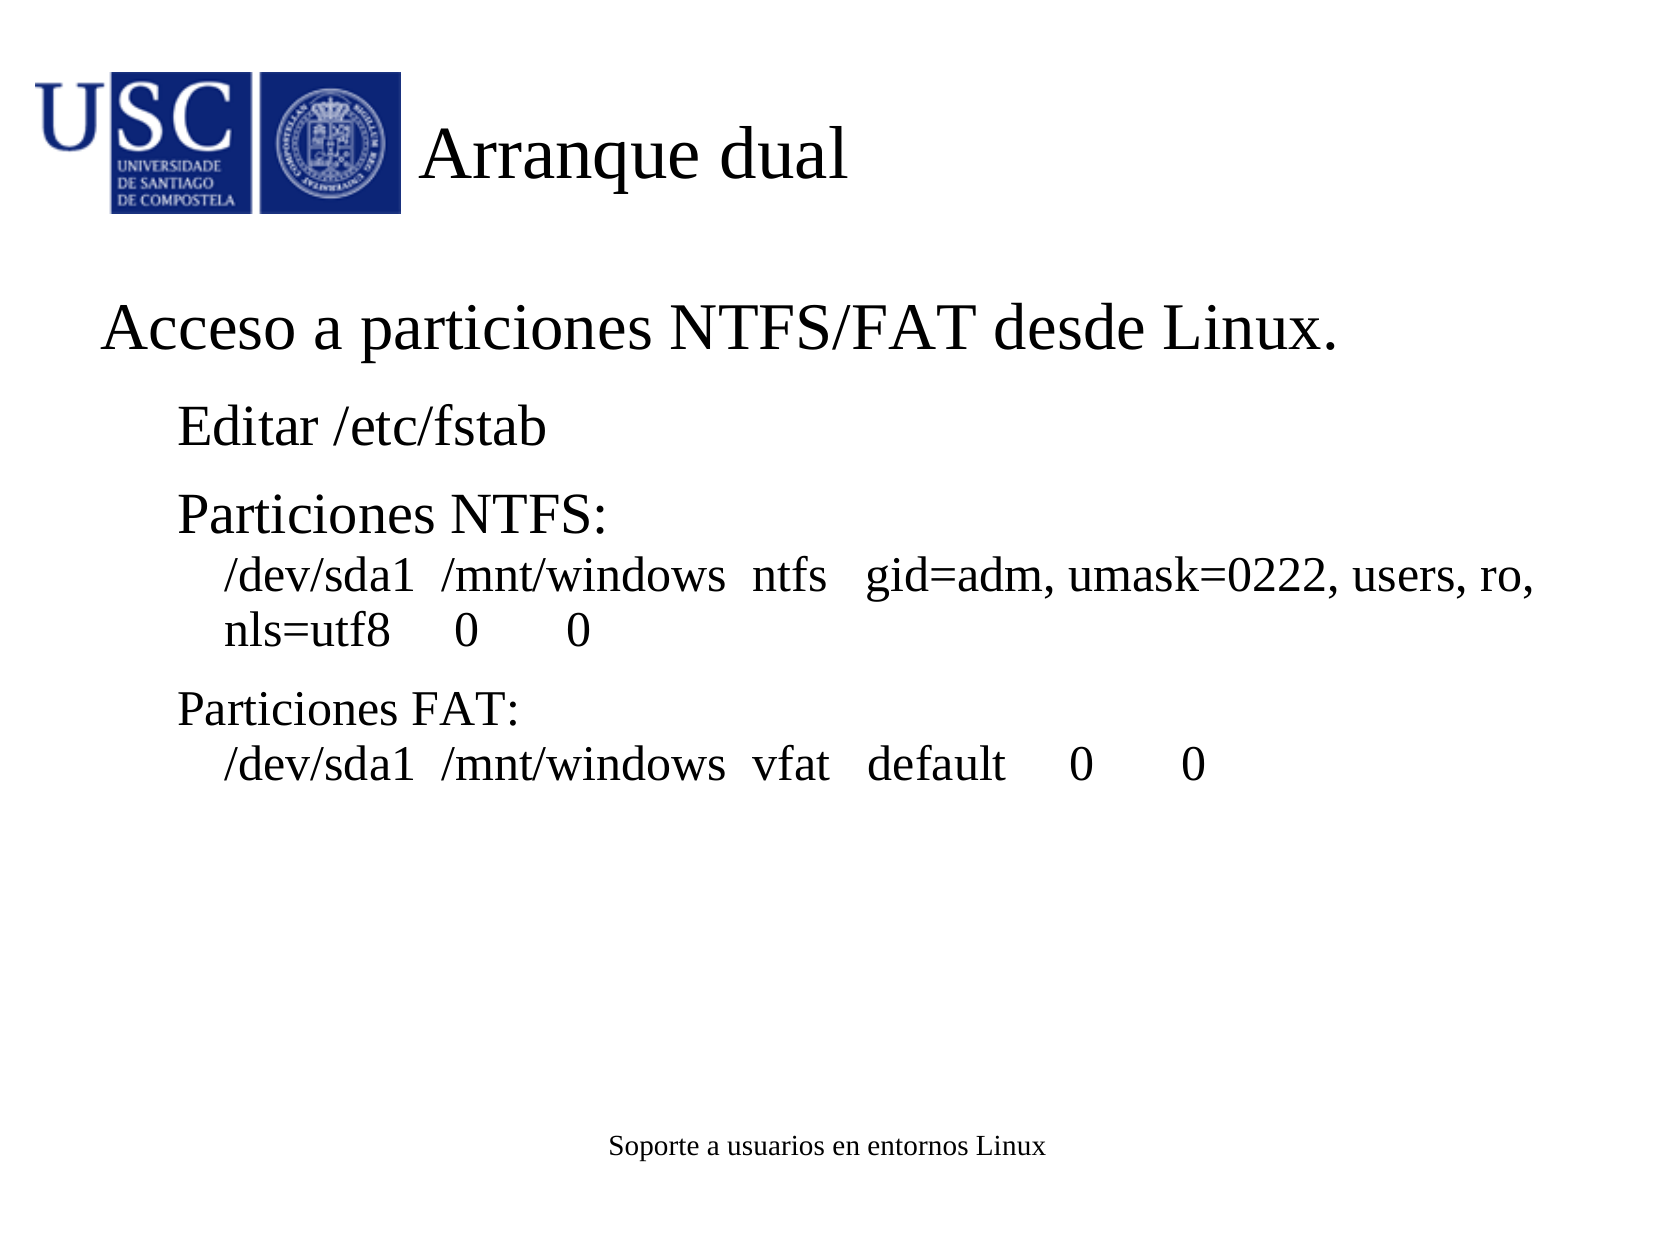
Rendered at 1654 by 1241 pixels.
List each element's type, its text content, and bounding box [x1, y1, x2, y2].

picture [35, 72, 401, 214]
list Acceso a particiones NTFS/FAT desde Linux. Editar /etc/fstab Particiones NTFS: /dev/sda1 /mnt/windows ntfs gid=adm, umask=0222, users, ro, nls=utf8 0 0 Particiones FAT: /dev/sda1 /mnt/windows vfat default 0 0 [82, 290, 1571, 1109]
title Arranque dual [418, 49, 1571, 257]
